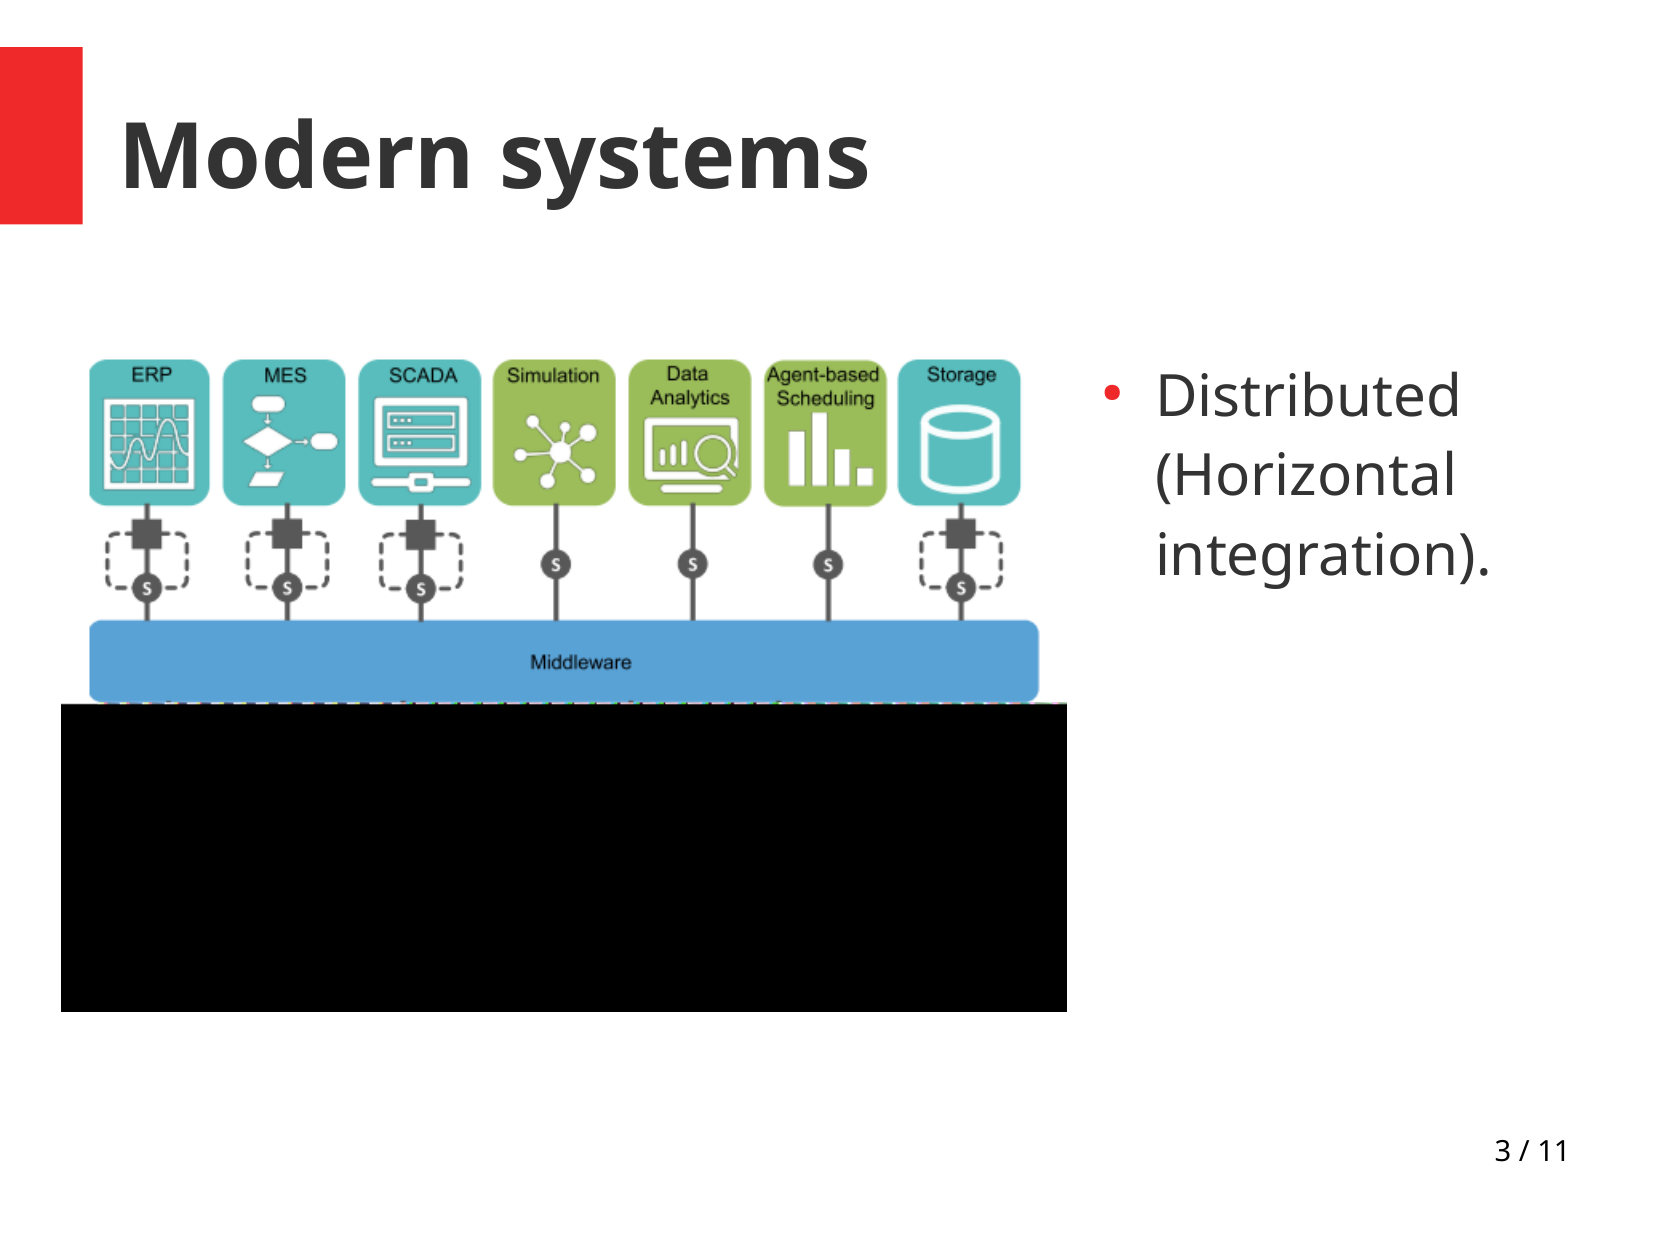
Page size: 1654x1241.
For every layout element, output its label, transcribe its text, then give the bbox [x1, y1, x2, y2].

picture [61, 339, 1067, 1012]
title Modern systems [118, 49, 1571, 257]
list Distributed (Horizontal integration). [1084, 354, 1587, 1074]
